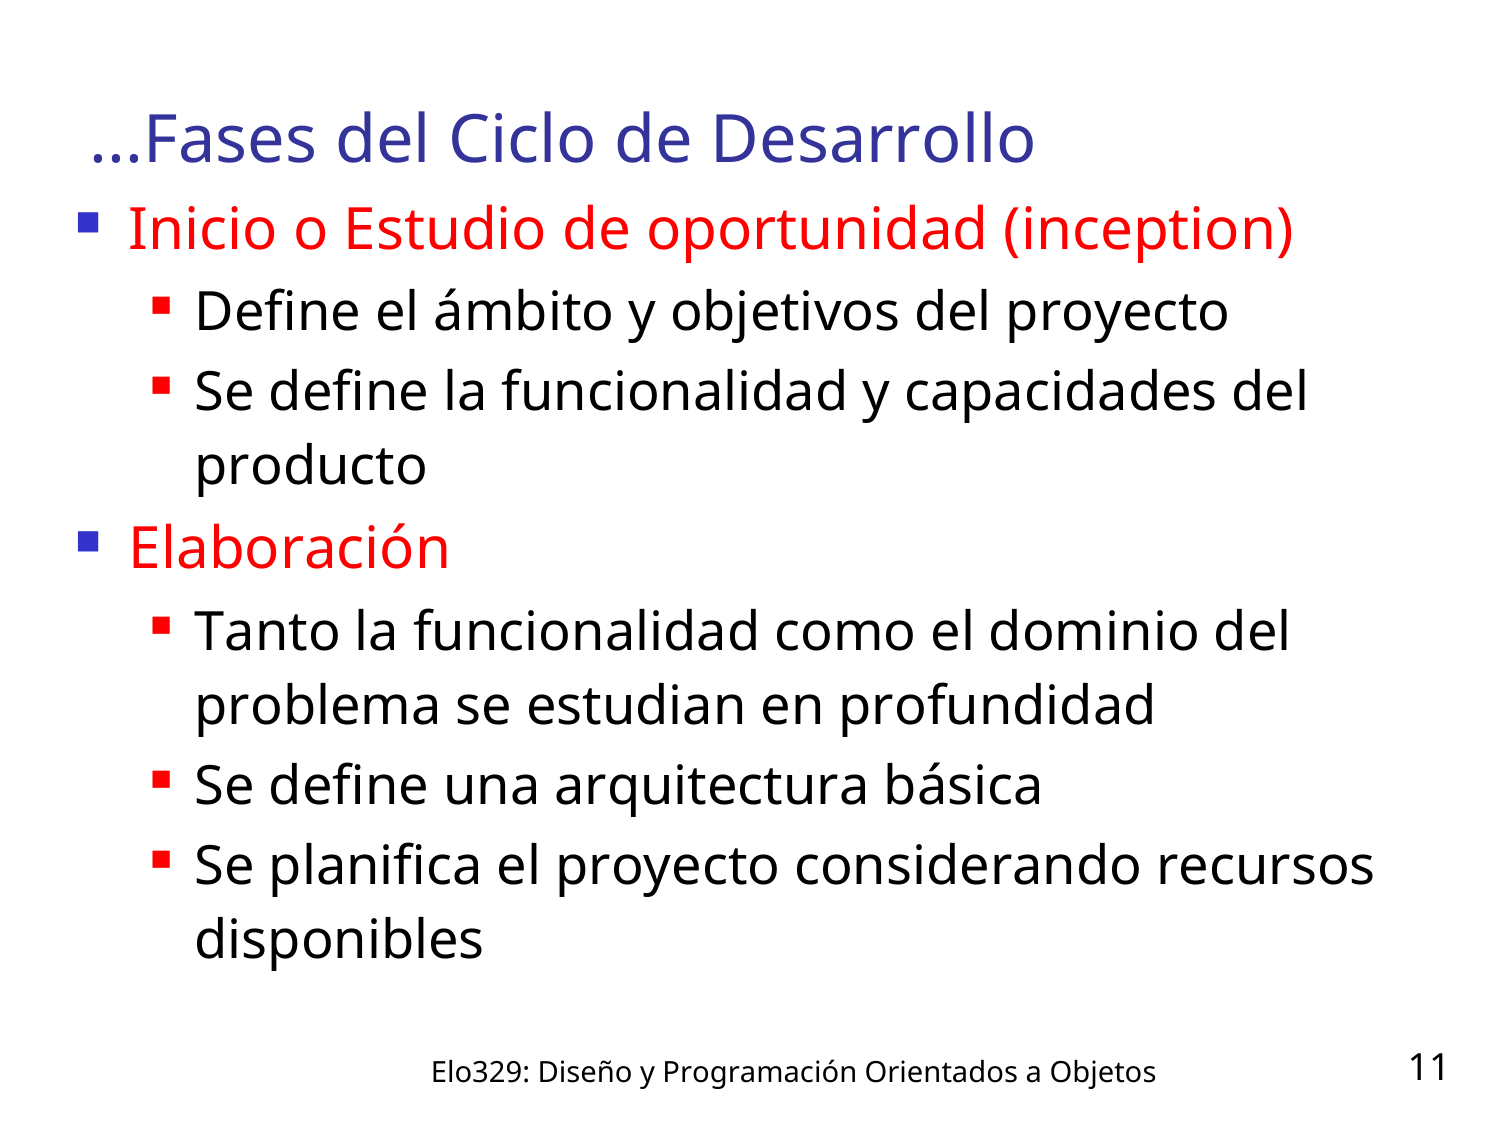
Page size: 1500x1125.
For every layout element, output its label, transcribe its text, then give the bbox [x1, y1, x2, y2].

title ...Fases del Ciclo de Desarrollo [75, 10, 1426, 188]
list Inicio o Estudio de oportunidad (inception)‏ Define el ámbito y objetivos del proyecto Se define la funcionalidad y capacidades del producto Elaboración Tanto la funcionalidad como el dominio del problema se estudian en profundidad Se define una arquitectura básica Se planifica el proyecto considerando recursos disponibles [75, 187, 1398, 1051]
